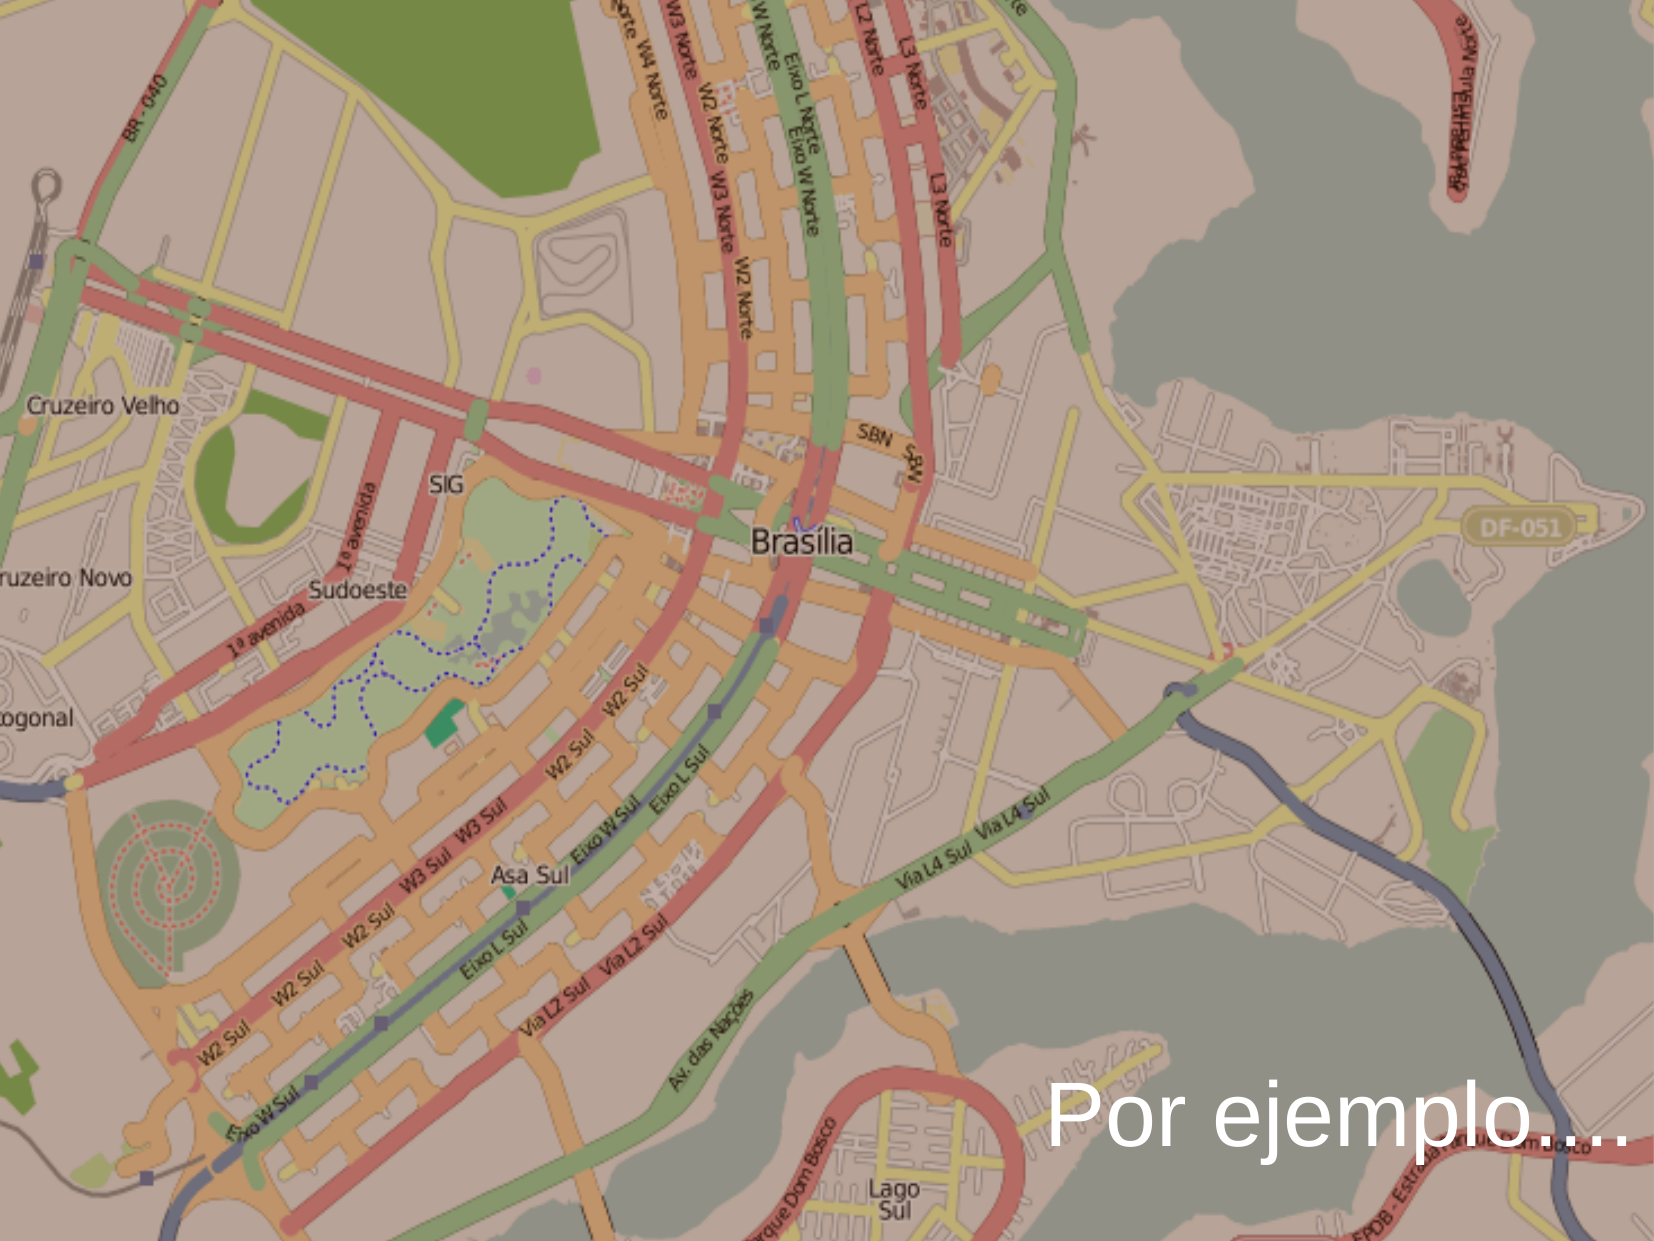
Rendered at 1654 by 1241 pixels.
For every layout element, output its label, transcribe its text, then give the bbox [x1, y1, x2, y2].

title Por ejemplo.... [531, 1018, 1636, 1211]
